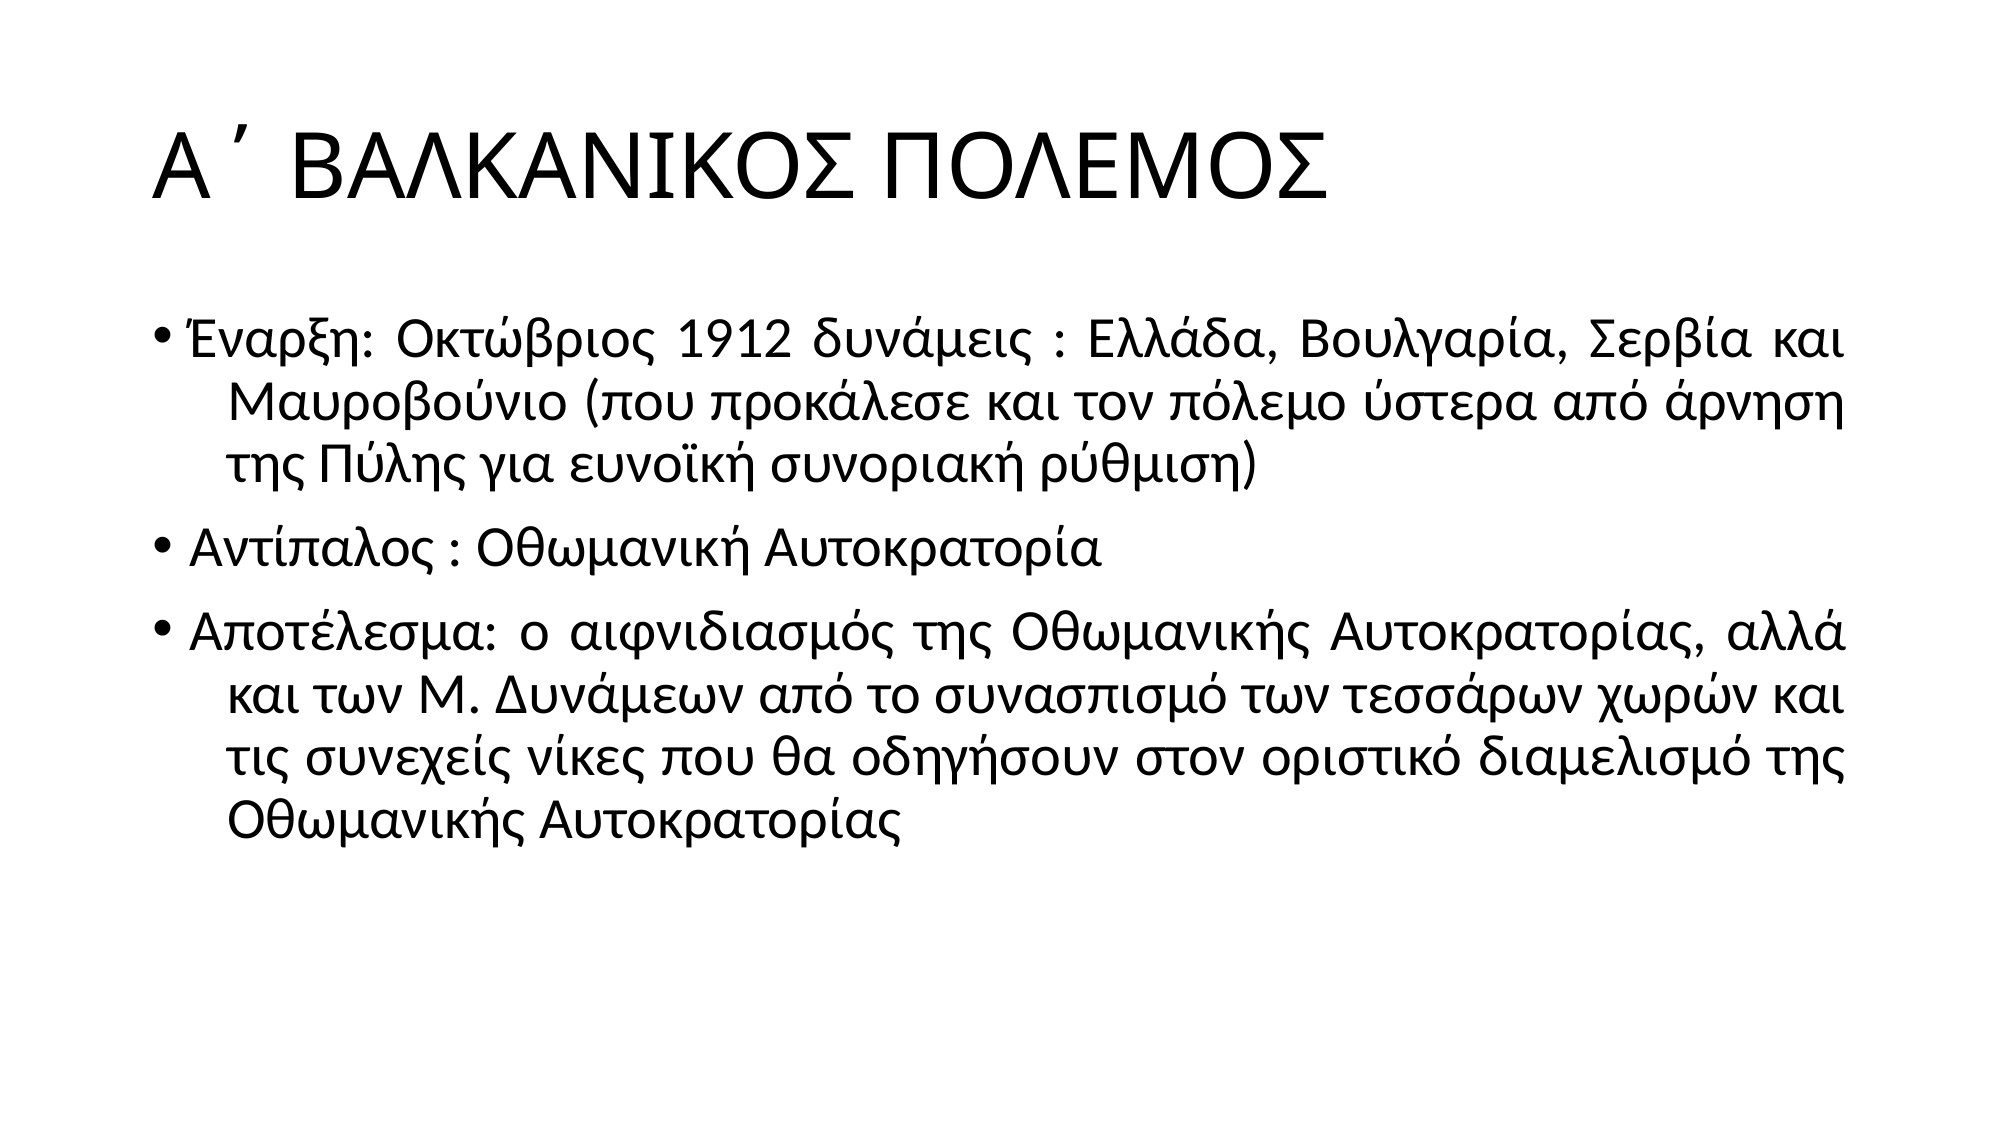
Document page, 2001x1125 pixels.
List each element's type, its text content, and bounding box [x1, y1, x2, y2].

list Έναρξη: Οκτώβριος 1912 δυνάμεις : Ελλάδα, Βουλγαρία, Σερβία και Μαυροβούνιο (που προκάλεσε και τον πόλεμο ύστερα από άρνηση της Πύλης για ευνοϊκή συνοριακή ρύθμιση) Αντίπαλος : Οθωμανική Αυτοκρατορία Αποτέλεσμα: ο αιφνιδιασμός της Οθωμανικής Αυτοκρατορίας, αλλά και των Μ. Δυνάμεων από το συνασπισμό των τεσσάρων χωρών και τις συνεχείς νίκες που θα οδηγήσουν στον οριστικό διαμελισμό της Οθωμανικής Αυτοκρατορίας [137, 299, 1863, 1014]
title Α΄ ΒΑΛΚΑΝΙΚΟΣ ΠΟΛΕΜΟΣ [137, 59, 1863, 278]
